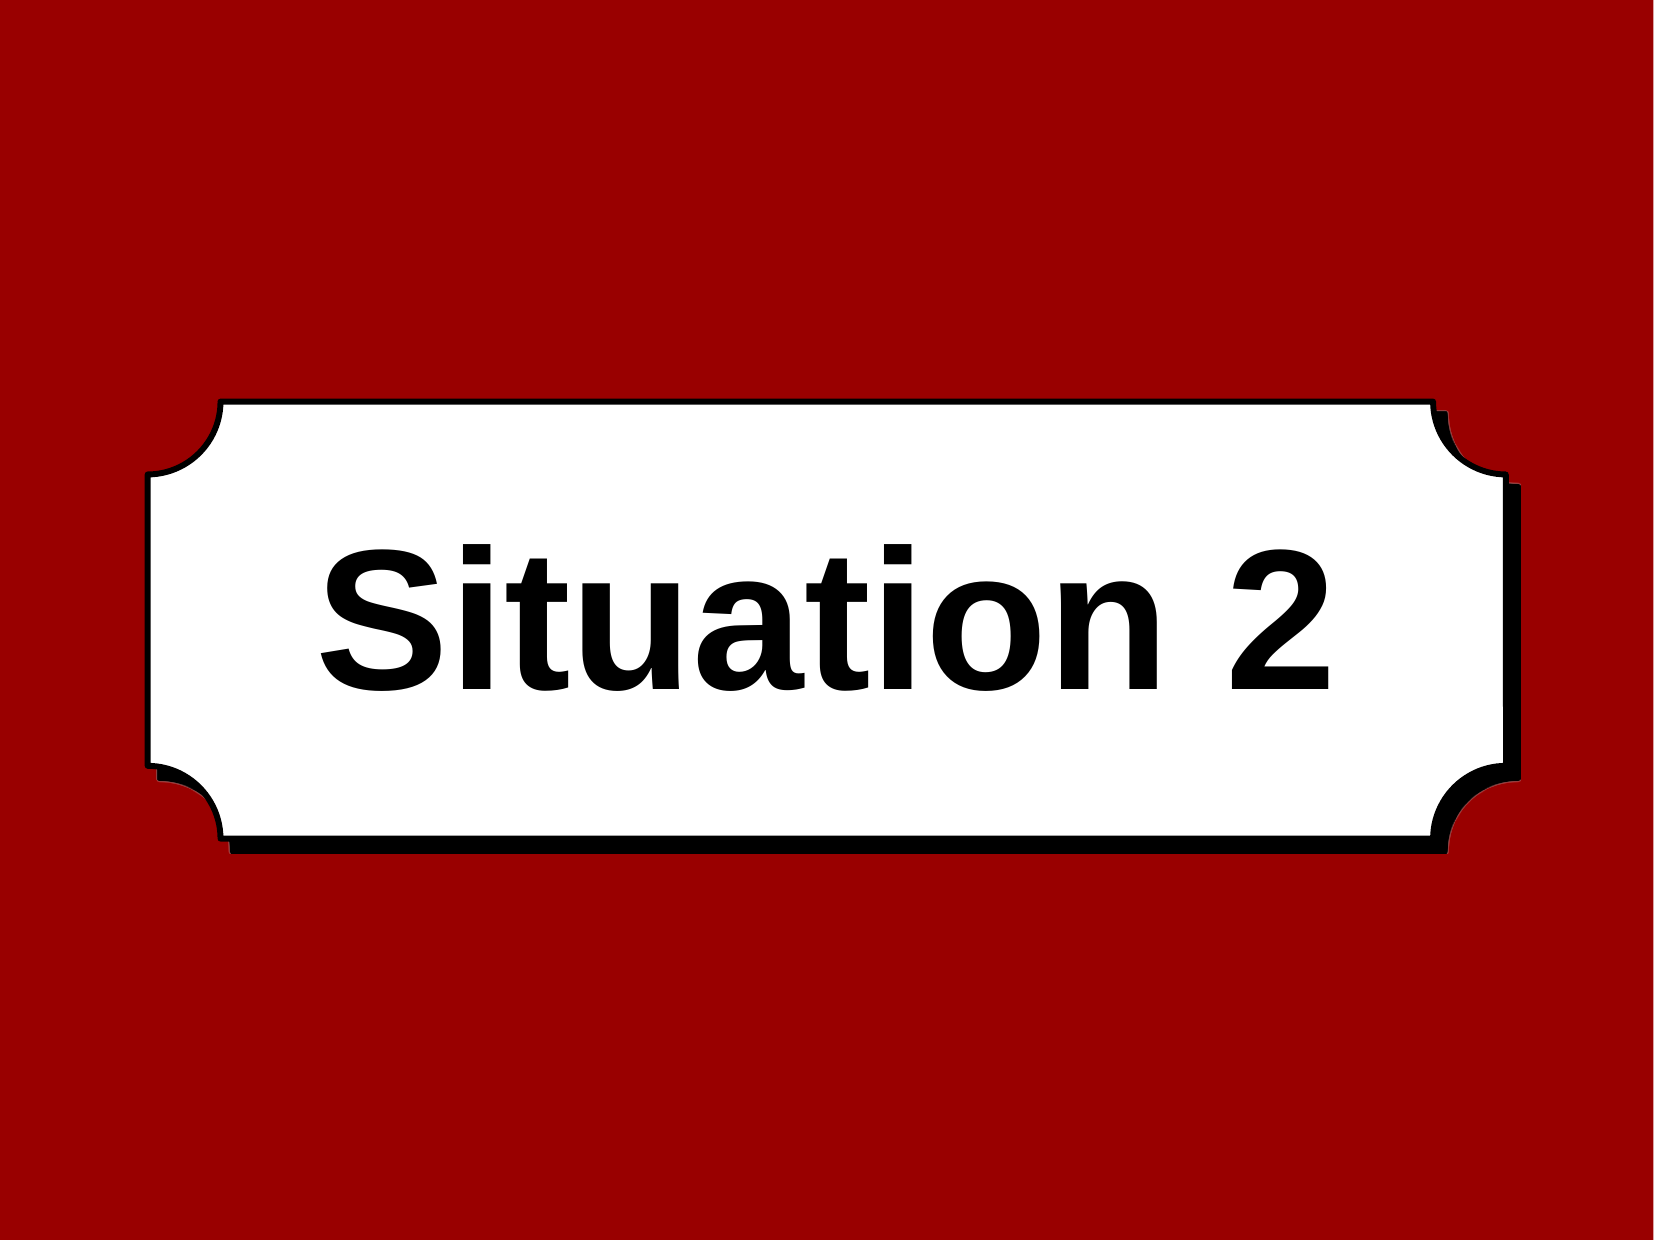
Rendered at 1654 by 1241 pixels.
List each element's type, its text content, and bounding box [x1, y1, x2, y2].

text_box Situation 2 [147, 401, 1506, 839]
